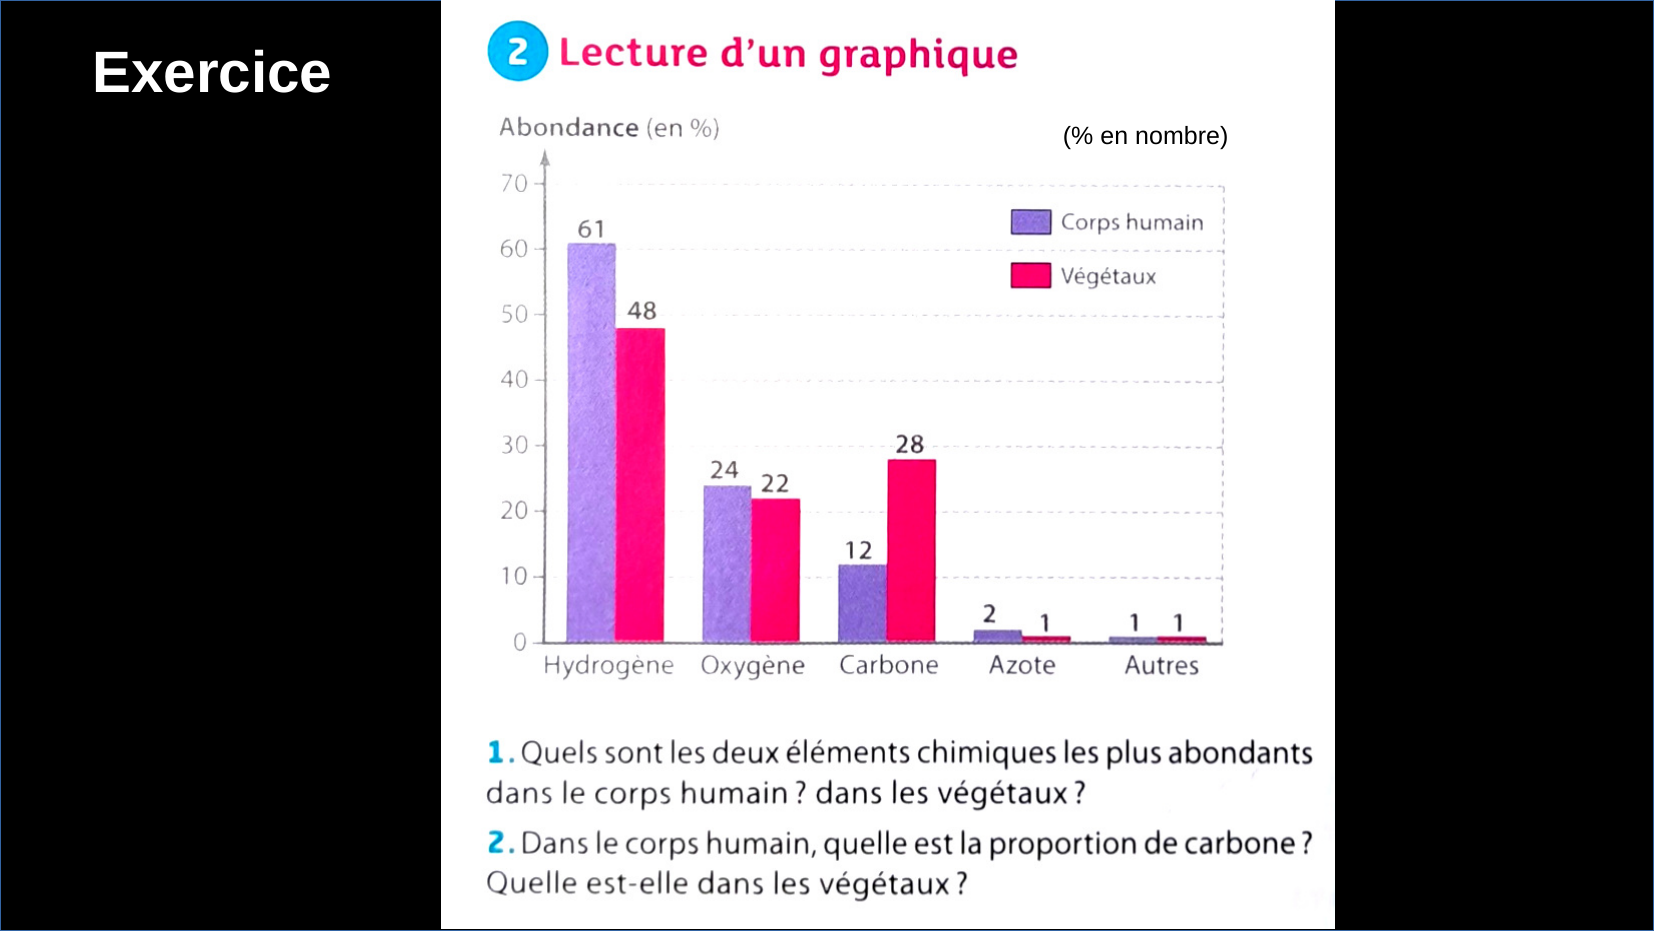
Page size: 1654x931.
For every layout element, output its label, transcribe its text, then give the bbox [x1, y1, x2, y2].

text_box [0, 0, 1654, 931]
title Exercice [0, 0, 426, 157]
title (% en nombre) [909, 70, 1382, 201]
picture [441, 0, 1335, 929]
